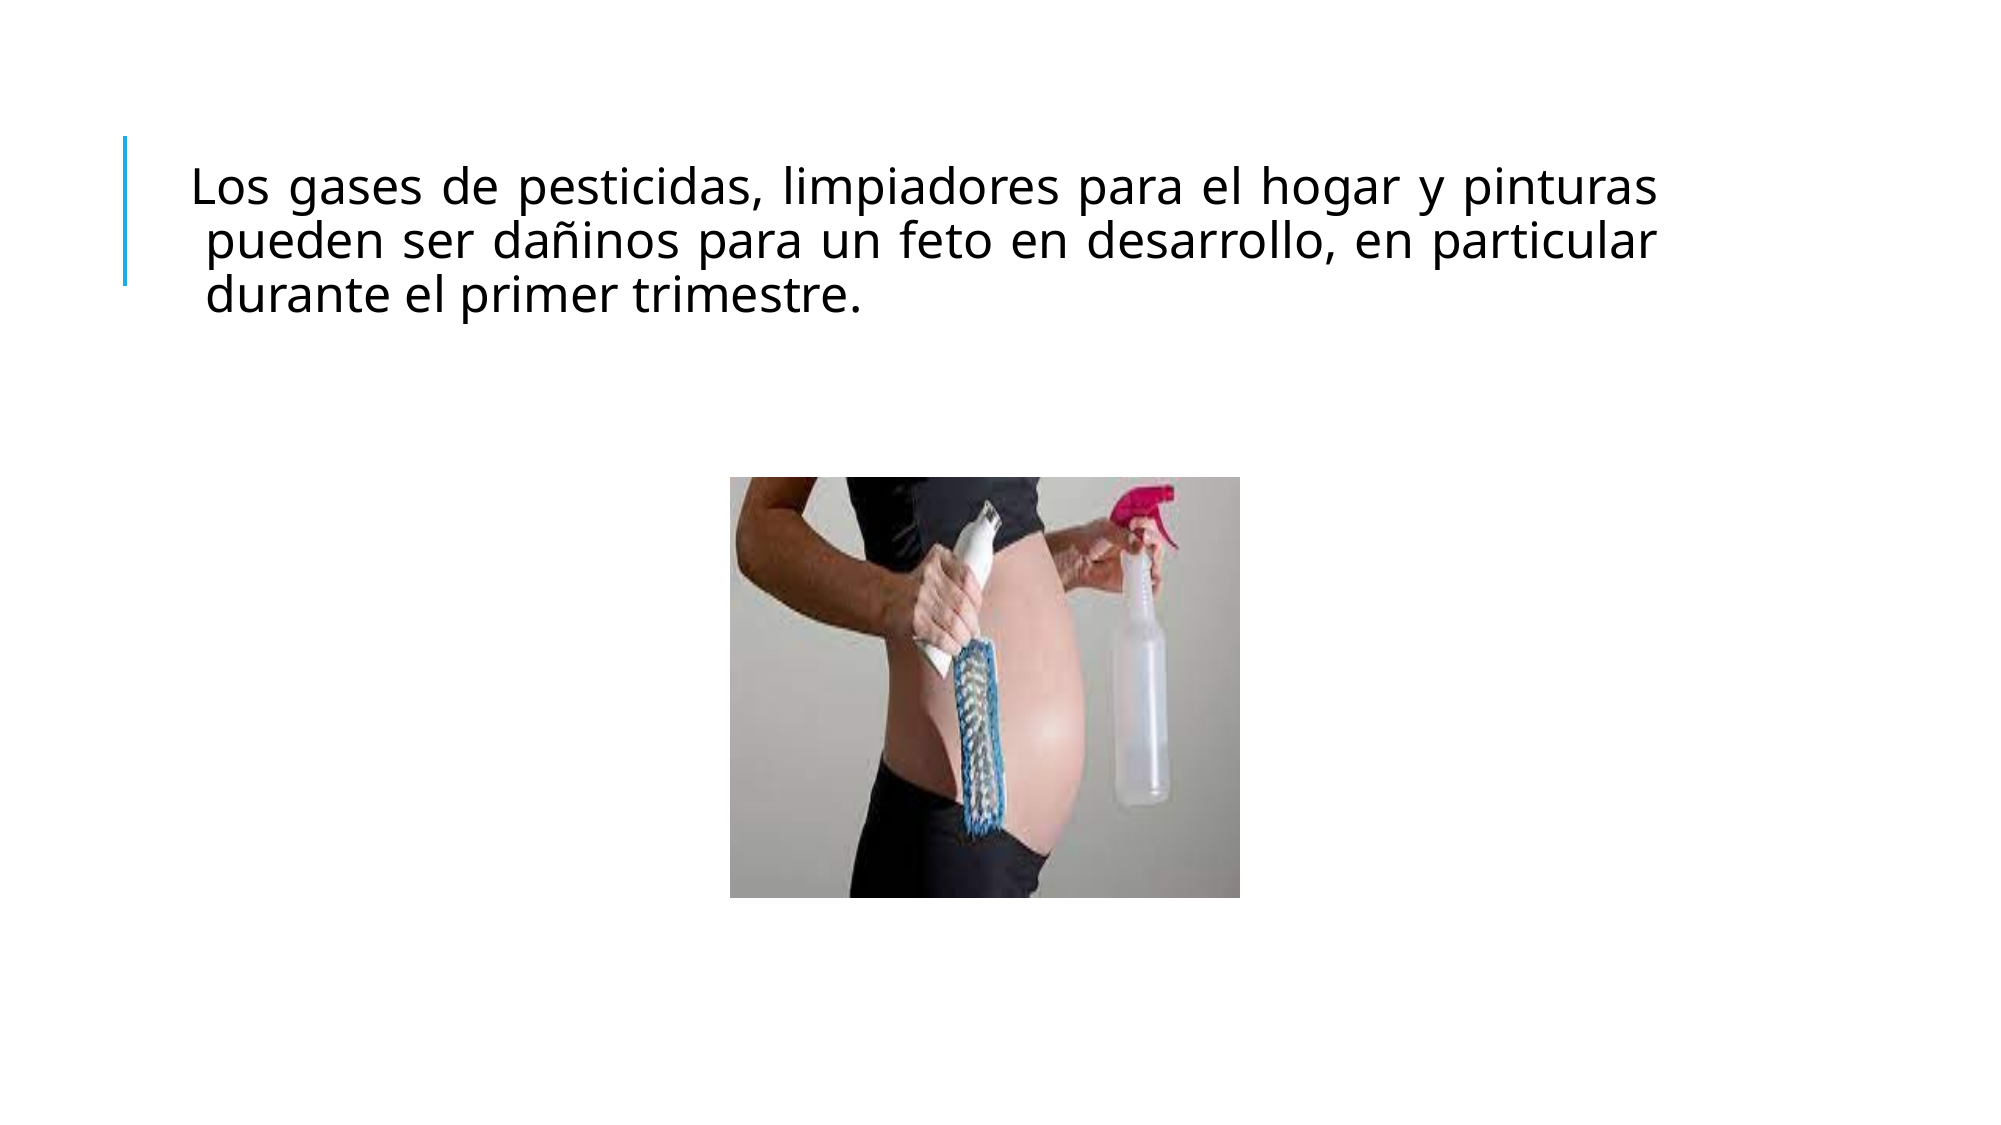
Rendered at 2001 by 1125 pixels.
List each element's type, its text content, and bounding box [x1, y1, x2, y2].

picture [730, 477, 1240, 898]
list Los gases de pesticidas, limpiadores para el hogar y pinturas pueden ser dañinos para un feto en desarrollo, en particular durante el primer trimestre. [168, 154, 1763, 1036]
